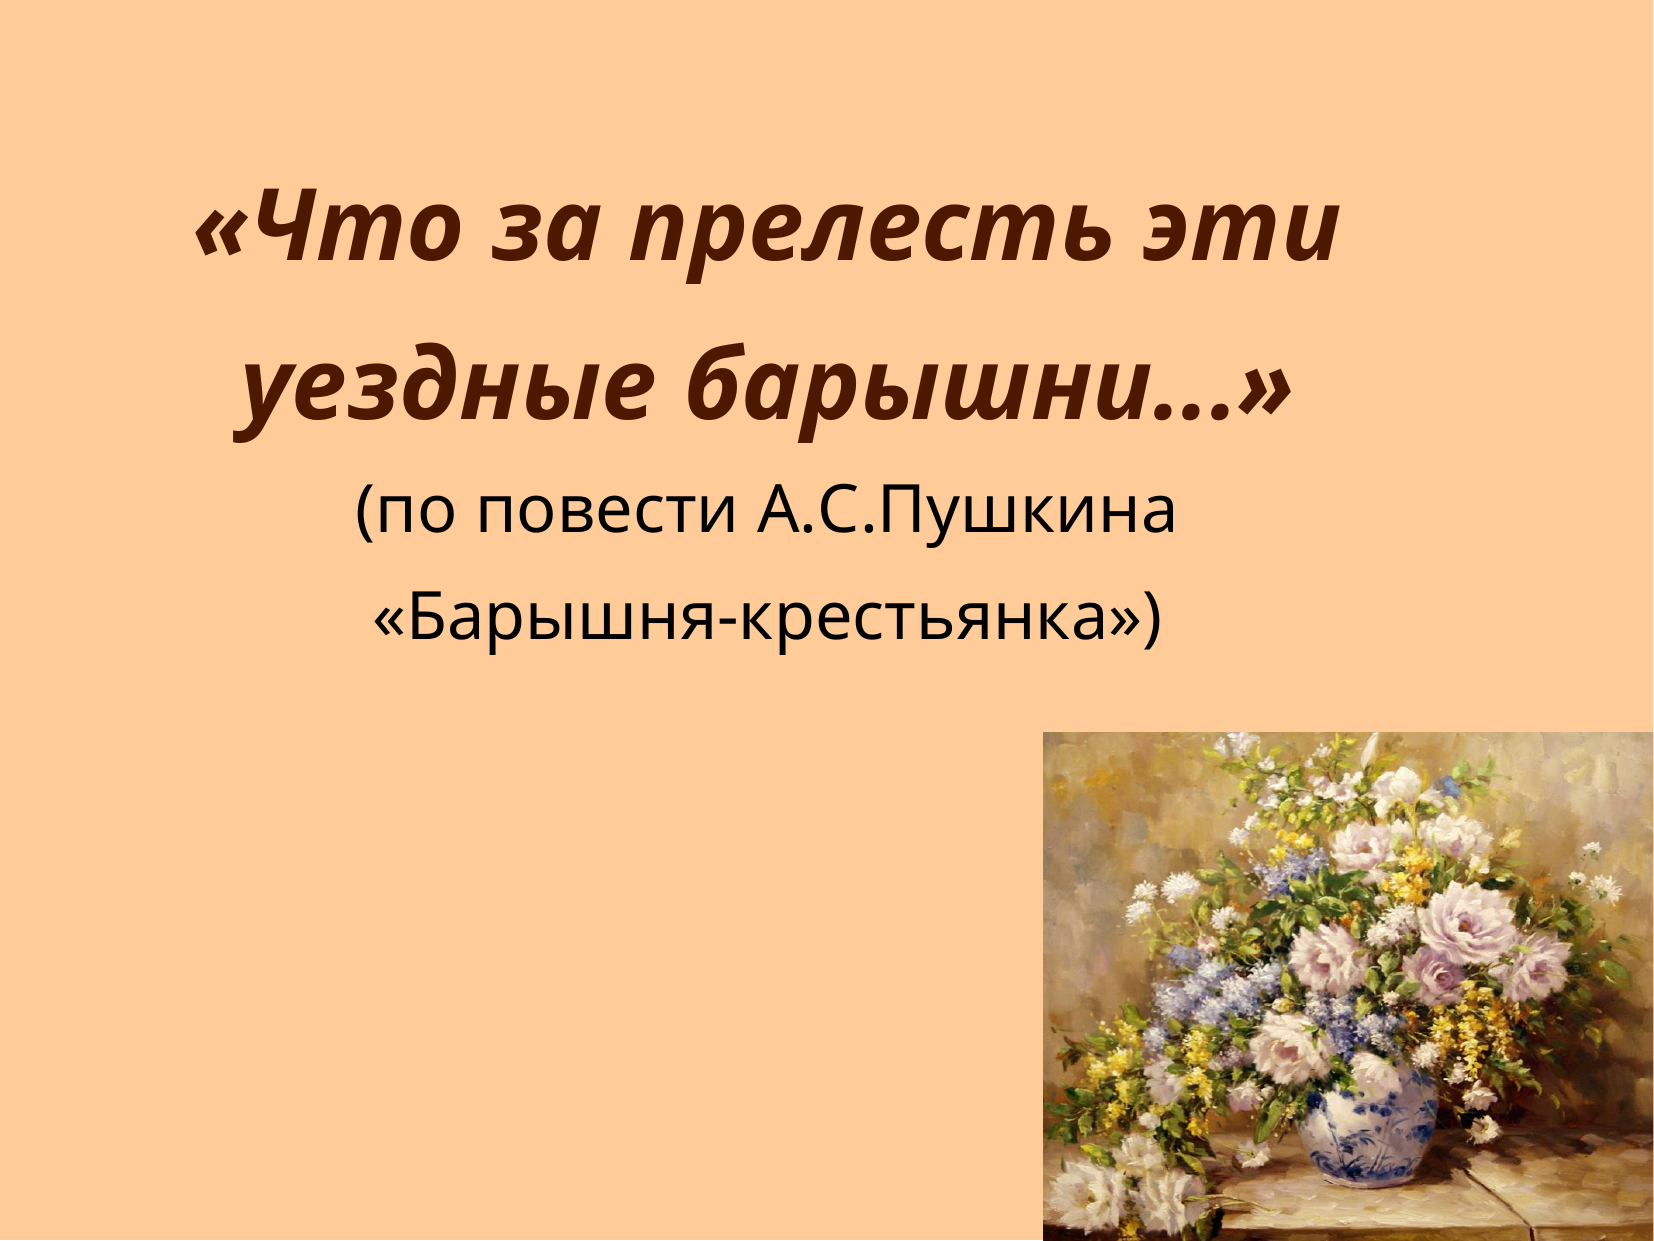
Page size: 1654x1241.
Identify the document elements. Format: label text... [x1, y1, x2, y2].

title «Что за прелесть эти уездные барышни...» (по повести А.С.Пушкина «Барышня-крестьянка») [11, 40, 1524, 733]
picture [1043, 732, 1654, 1241]
